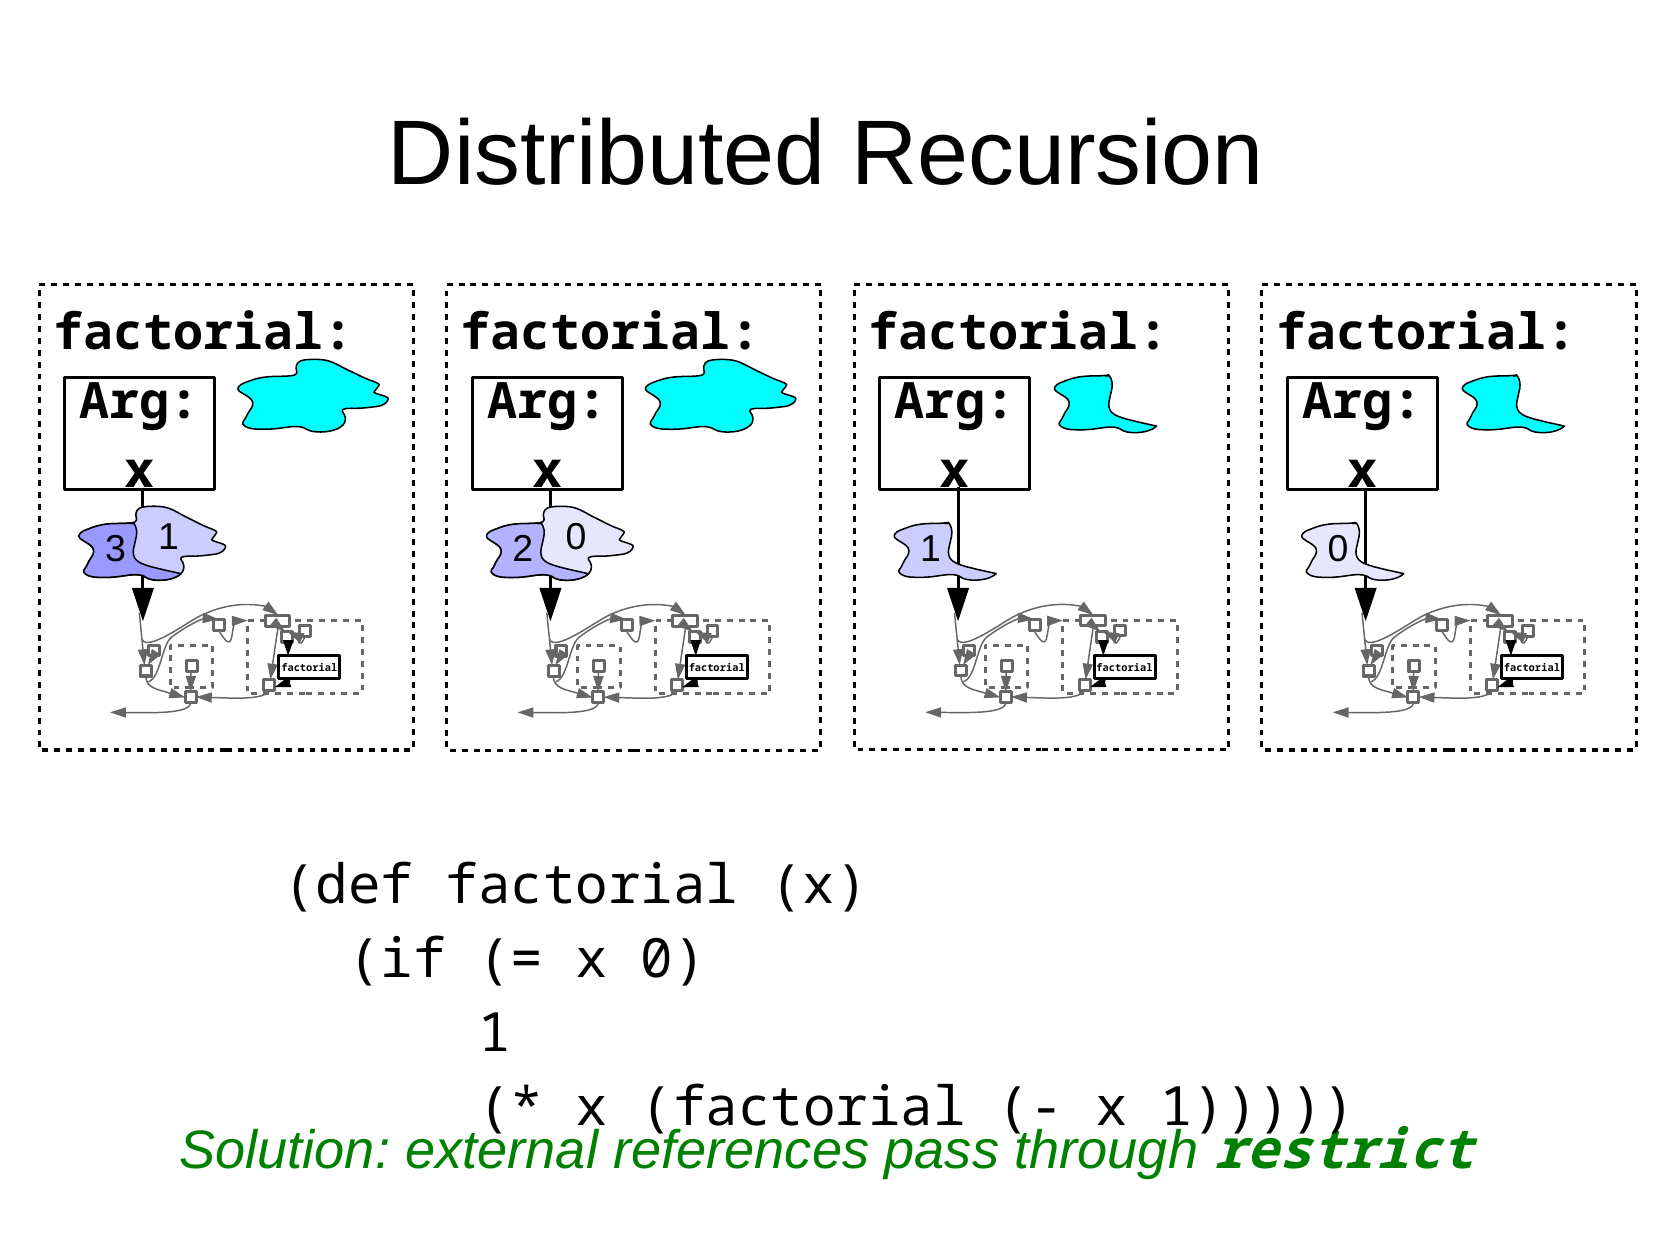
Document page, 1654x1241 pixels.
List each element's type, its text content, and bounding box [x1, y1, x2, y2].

text_box factorial [1501, 655, 1563, 679]
text_box 3 [90, 520, 141, 578]
text_box factorial [1094, 655, 1156, 679]
text_box [486, 528, 497, 545]
text_box [1306, 560, 1312, 576]
text_box [135, 506, 184, 581]
text_box factorial [686, 655, 748, 679]
text_box [79, 528, 90, 546]
text_box factorial: [853, 288, 1213, 354]
text_box factorial: [1261, 288, 1621, 354]
text_box [237, 359, 389, 432]
text_box 0 [1312, 520, 1364, 578]
text_box [1487, 615, 1513, 627]
text_box [491, 560, 497, 577]
text_box Arg: x [64, 377, 215, 490]
text_box Arg: x [879, 377, 1030, 490]
text_box (def factorial (x) (if (= x 0) 1 (* x (factorial (- x 1))))) [283, 845, 1371, 1062]
text_box [672, 615, 698, 627]
text_box Arg: x [472, 377, 623, 490]
text_box factorial: [445, 288, 805, 354]
text_box [894, 528, 905, 545]
text_box [1462, 374, 1565, 433]
text_box [956, 562, 997, 581]
text_box 1 [905, 520, 956, 578]
text_box [602, 521, 634, 557]
text_box [83, 559, 90, 577]
text_box [265, 615, 290, 627]
text_box factorial: [38, 288, 398, 354]
text_box factorial [278, 655, 340, 679]
text_box 2 [497, 520, 549, 578]
text_box Arg: x [1287, 377, 1438, 490]
list Solution: external references pass through restrict [82, 1110, 1571, 1181]
text_box [1054, 374, 1157, 433]
text_box [1364, 563, 1404, 581]
text_box [1301, 528, 1312, 545]
text_box [898, 559, 905, 576]
text_box [1080, 615, 1106, 626]
text_box [645, 359, 796, 433]
text_box 0 [550, 508, 602, 566]
text_box 1 [143, 508, 194, 566]
text_box [543, 506, 592, 581]
text_box [194, 520, 226, 557]
title Distributed Recursion [82, 49, 1571, 257]
